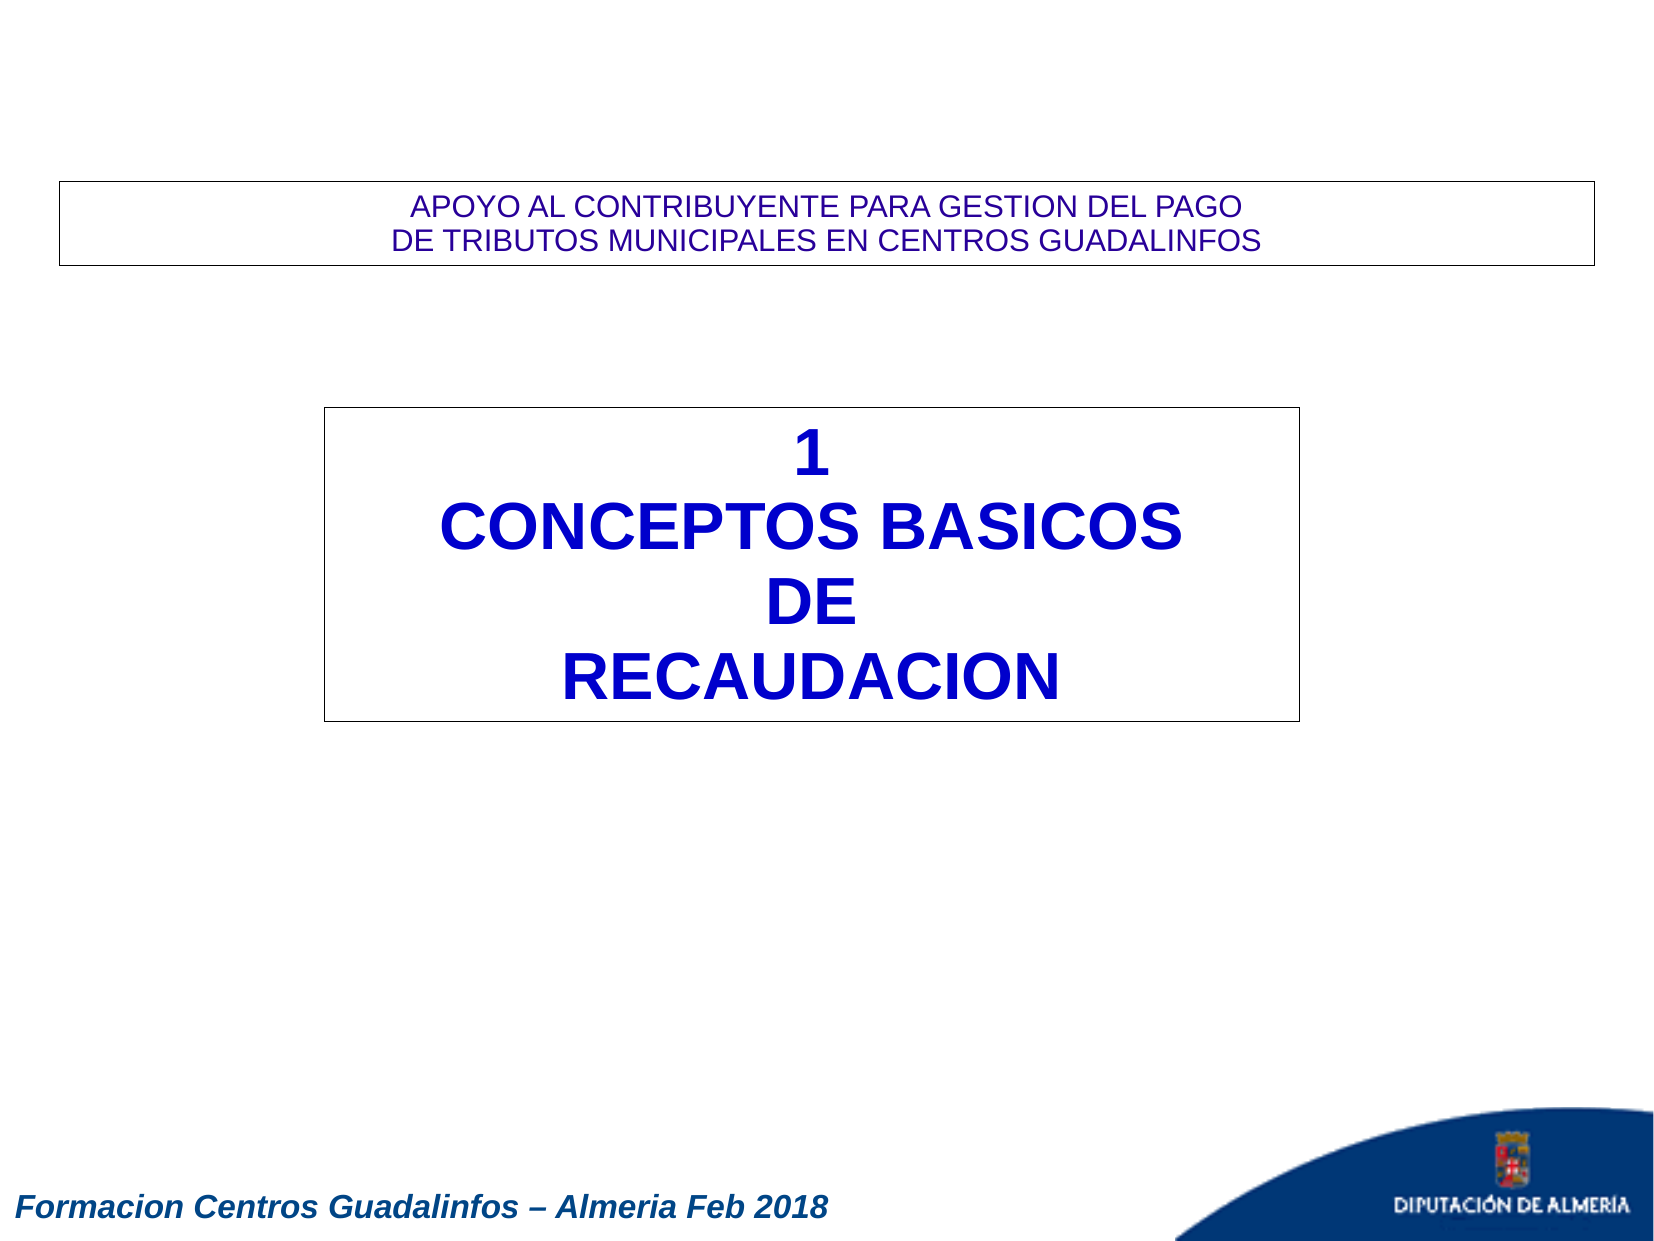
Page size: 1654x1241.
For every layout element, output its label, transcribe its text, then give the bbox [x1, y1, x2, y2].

text_box APOYO AL CONTRIBUYENTE PARA GESTION DEL PAGO DE TRIBUTOS MUNICIPALES EN CENTROS GUADALINFOS [59, 181, 1595, 266]
text_box 1 CONCEPTOS BASICOS DE RECAUDACION [324, 407, 1300, 722]
picture [1175, 1107, 1654, 1241]
text_box Formacion Centros Guadalinfos – Almeria Feb 2018 [0, 1181, 845, 1234]
